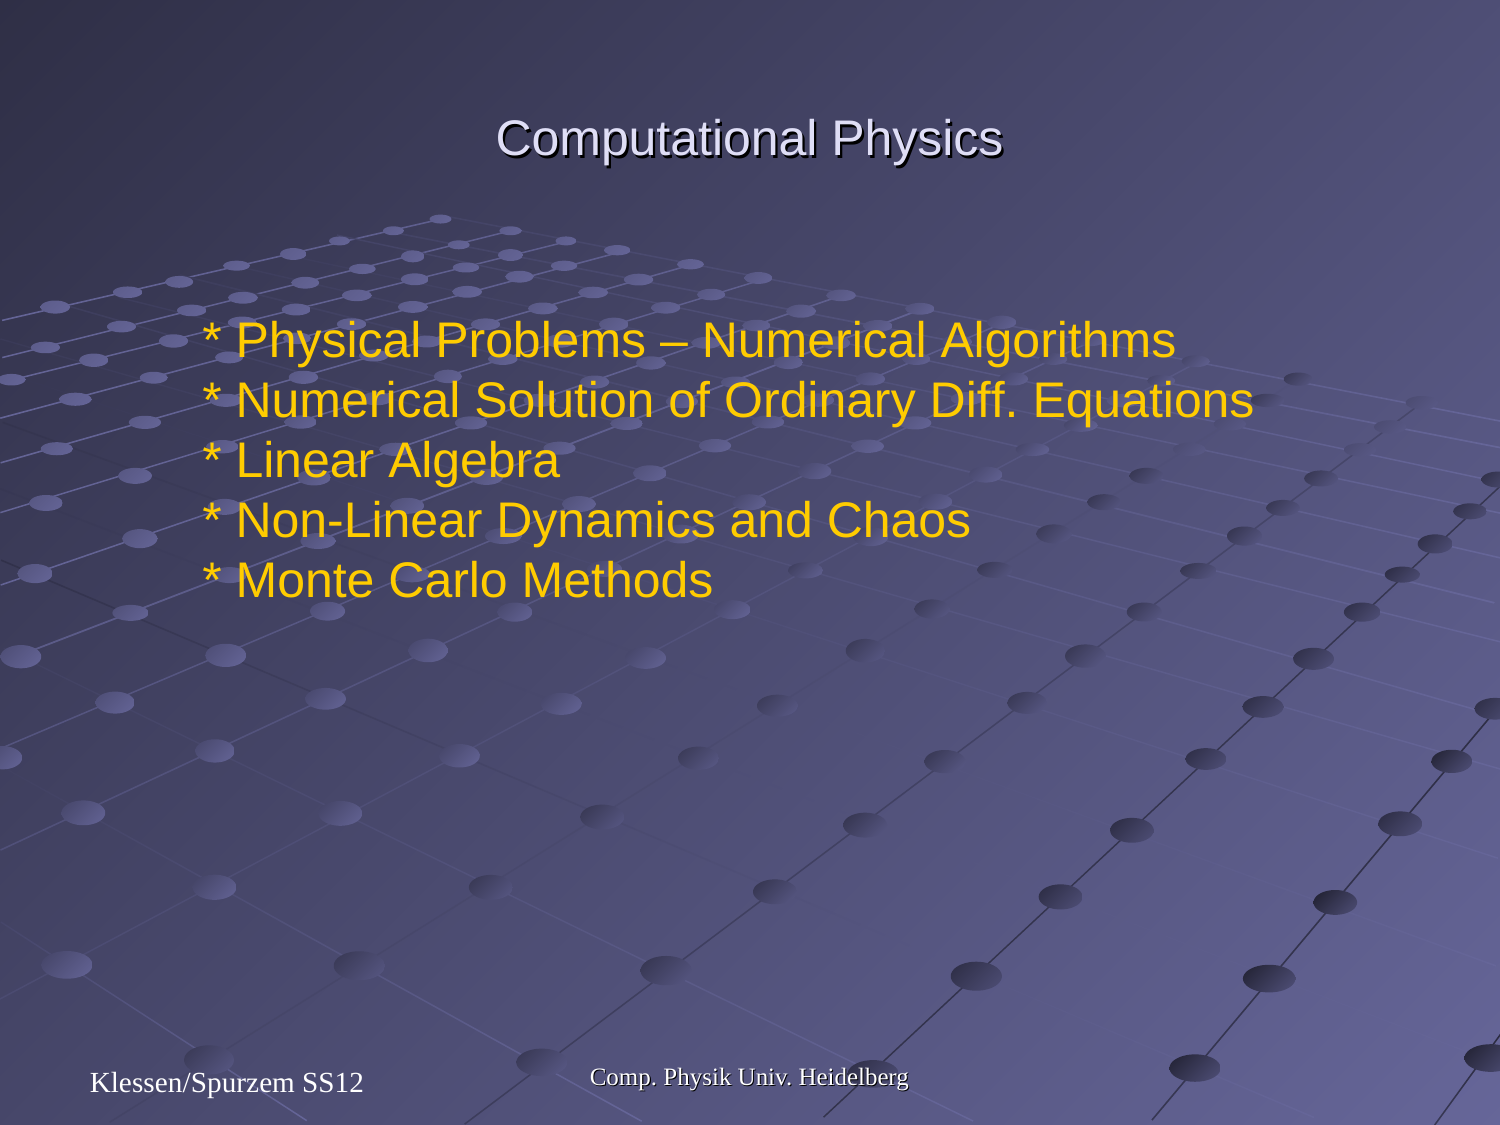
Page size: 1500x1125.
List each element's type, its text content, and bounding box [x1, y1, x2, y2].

title Computational Physics [74, 52, 1425, 225]
text_box * Physical Problems – Numerical Algorithms * Numerical Solution of Ordinary Diff. Equations * Linear Algebra * Non-Linear Dynamics and Chaos * Monte Carlo Methods [187, 299, 1271, 615]
